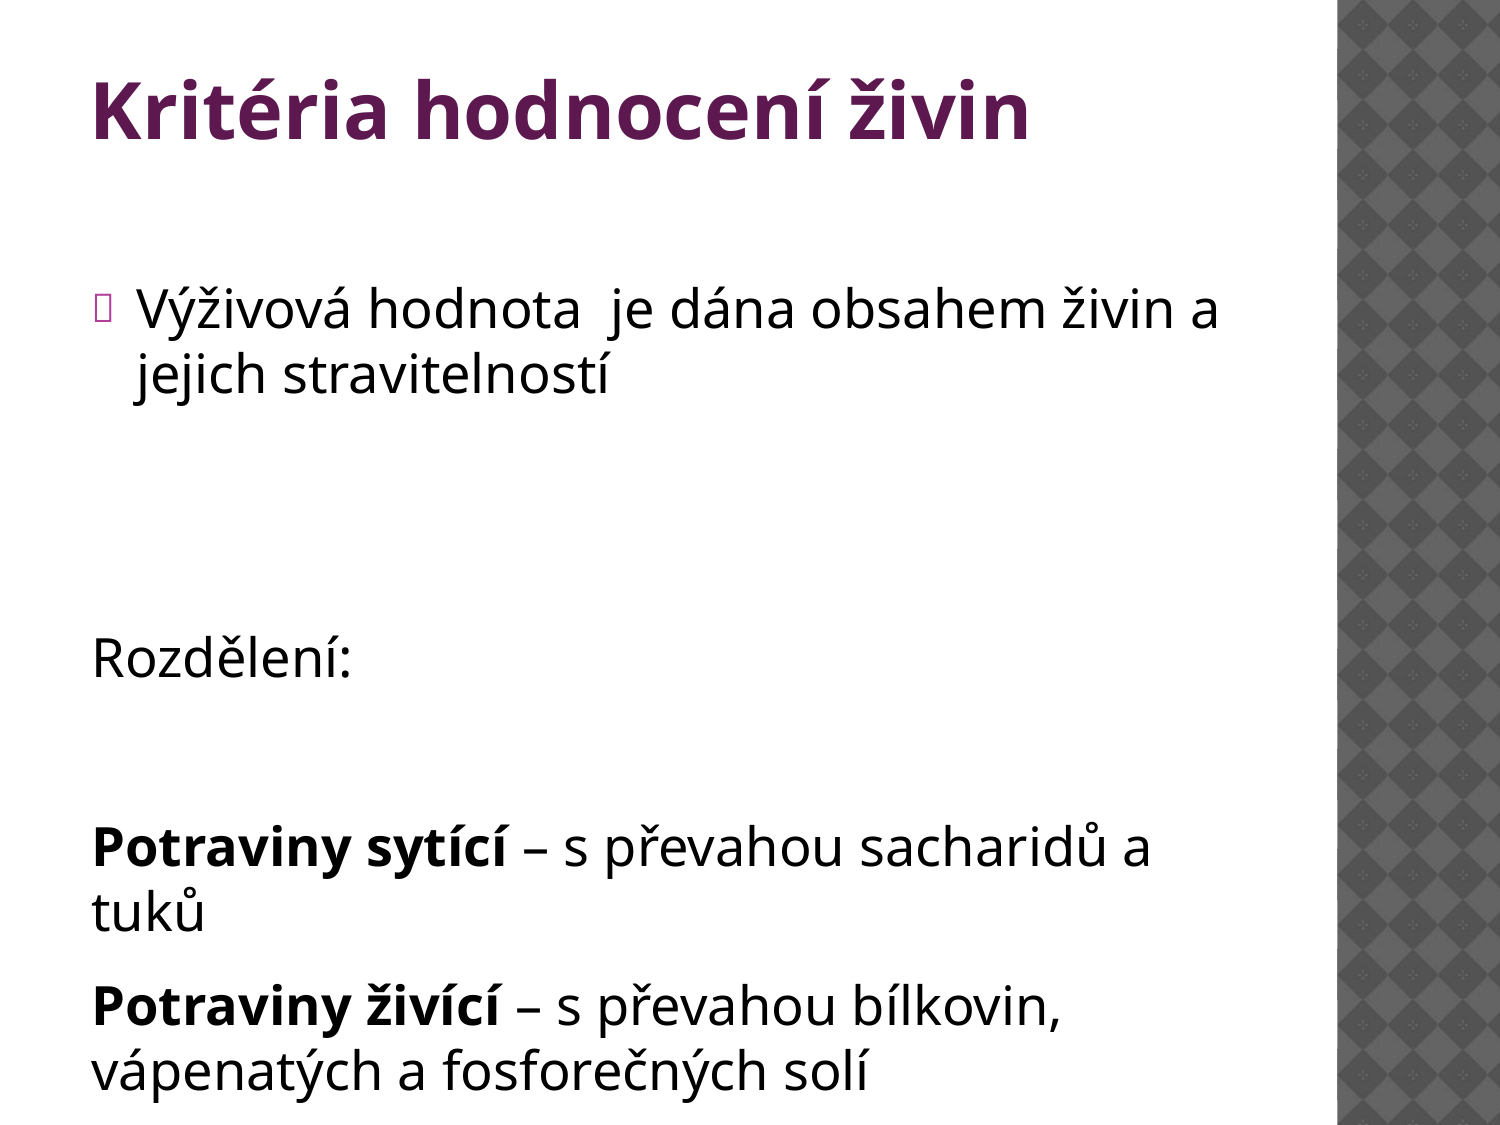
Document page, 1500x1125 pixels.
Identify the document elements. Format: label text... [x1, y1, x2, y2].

title Kritéria hodnocení živin [75, 52, 1263, 240]
picture [1337, 0, 1500, 1125]
list Výživová hodnota je dána obsahem živin a jejich stravitelností Rozdělení: Potraviny sytící – s převahou sacharidů a tuků Potraviny živící – s převahou bílkovin, vápenatých a fosforečných solí [76, 267, 1265, 1063]
